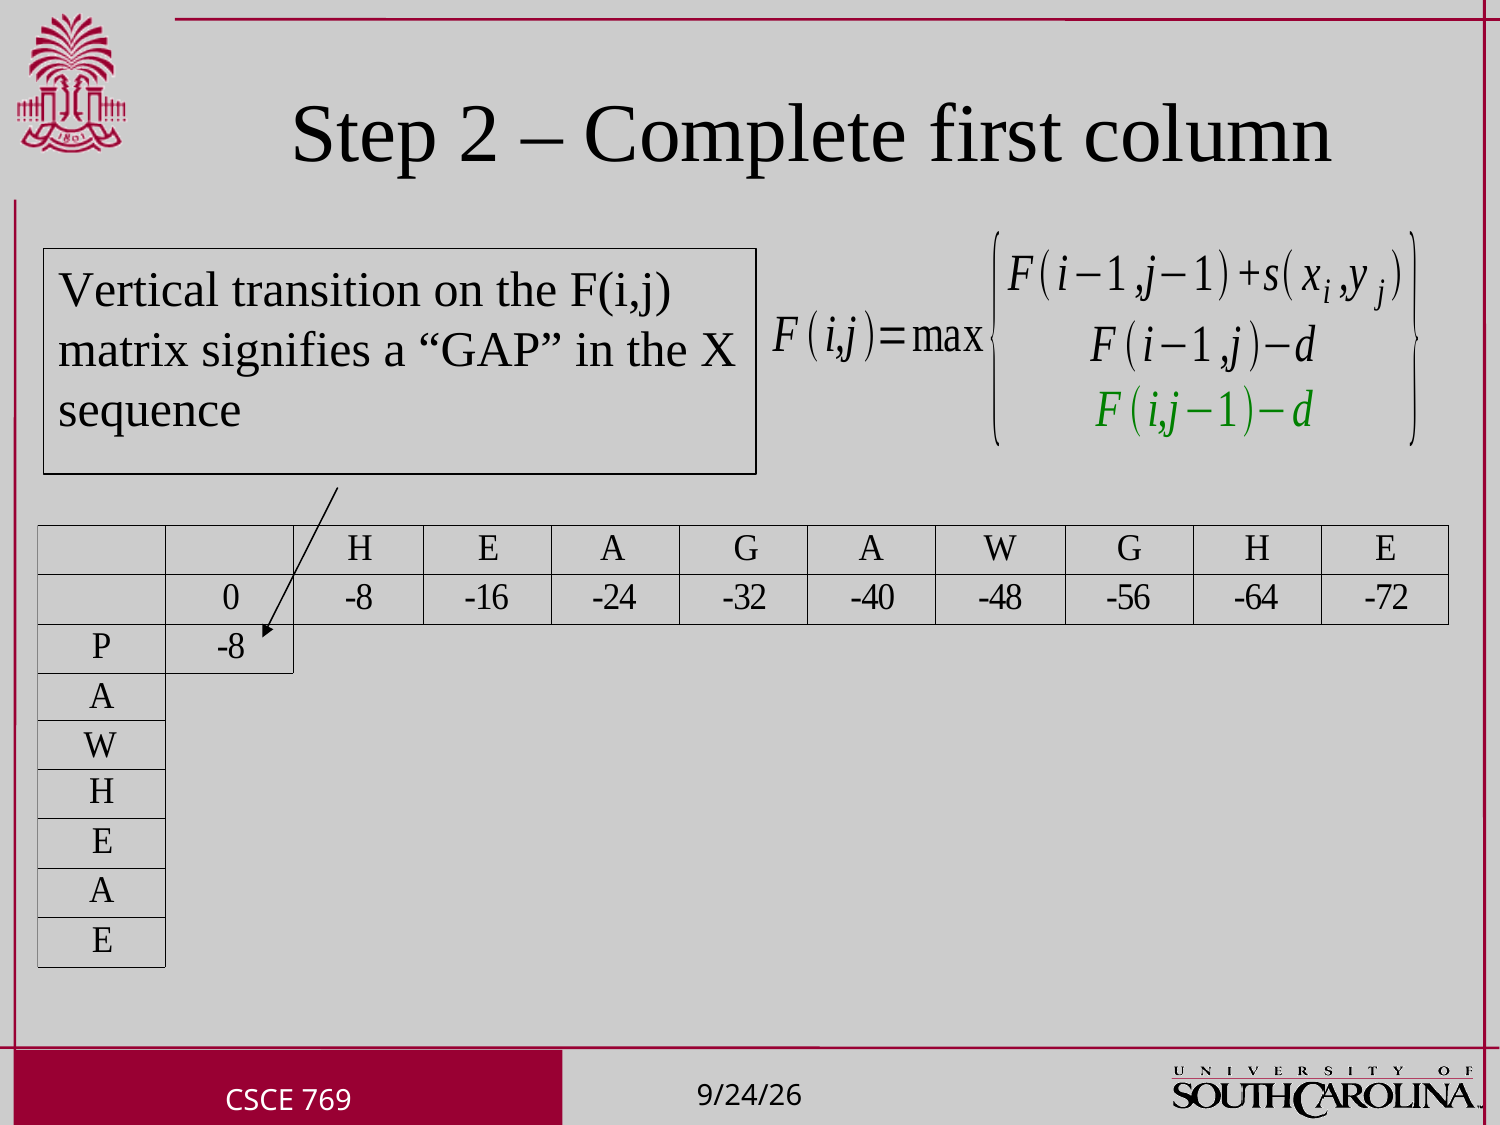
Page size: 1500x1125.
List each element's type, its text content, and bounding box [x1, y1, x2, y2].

picture [1162, 1050, 1483, 1125]
picture [12, 12, 131, 155]
chart [37, 525, 1463, 976]
chart [759, 228, 1435, 451]
text_box Vertical transition on the F(i,j) matrix signifies a “GAP” in the X sequence [43, 248, 756, 474]
title Step 2 – Complete first column [174, 9, 1450, 188]
